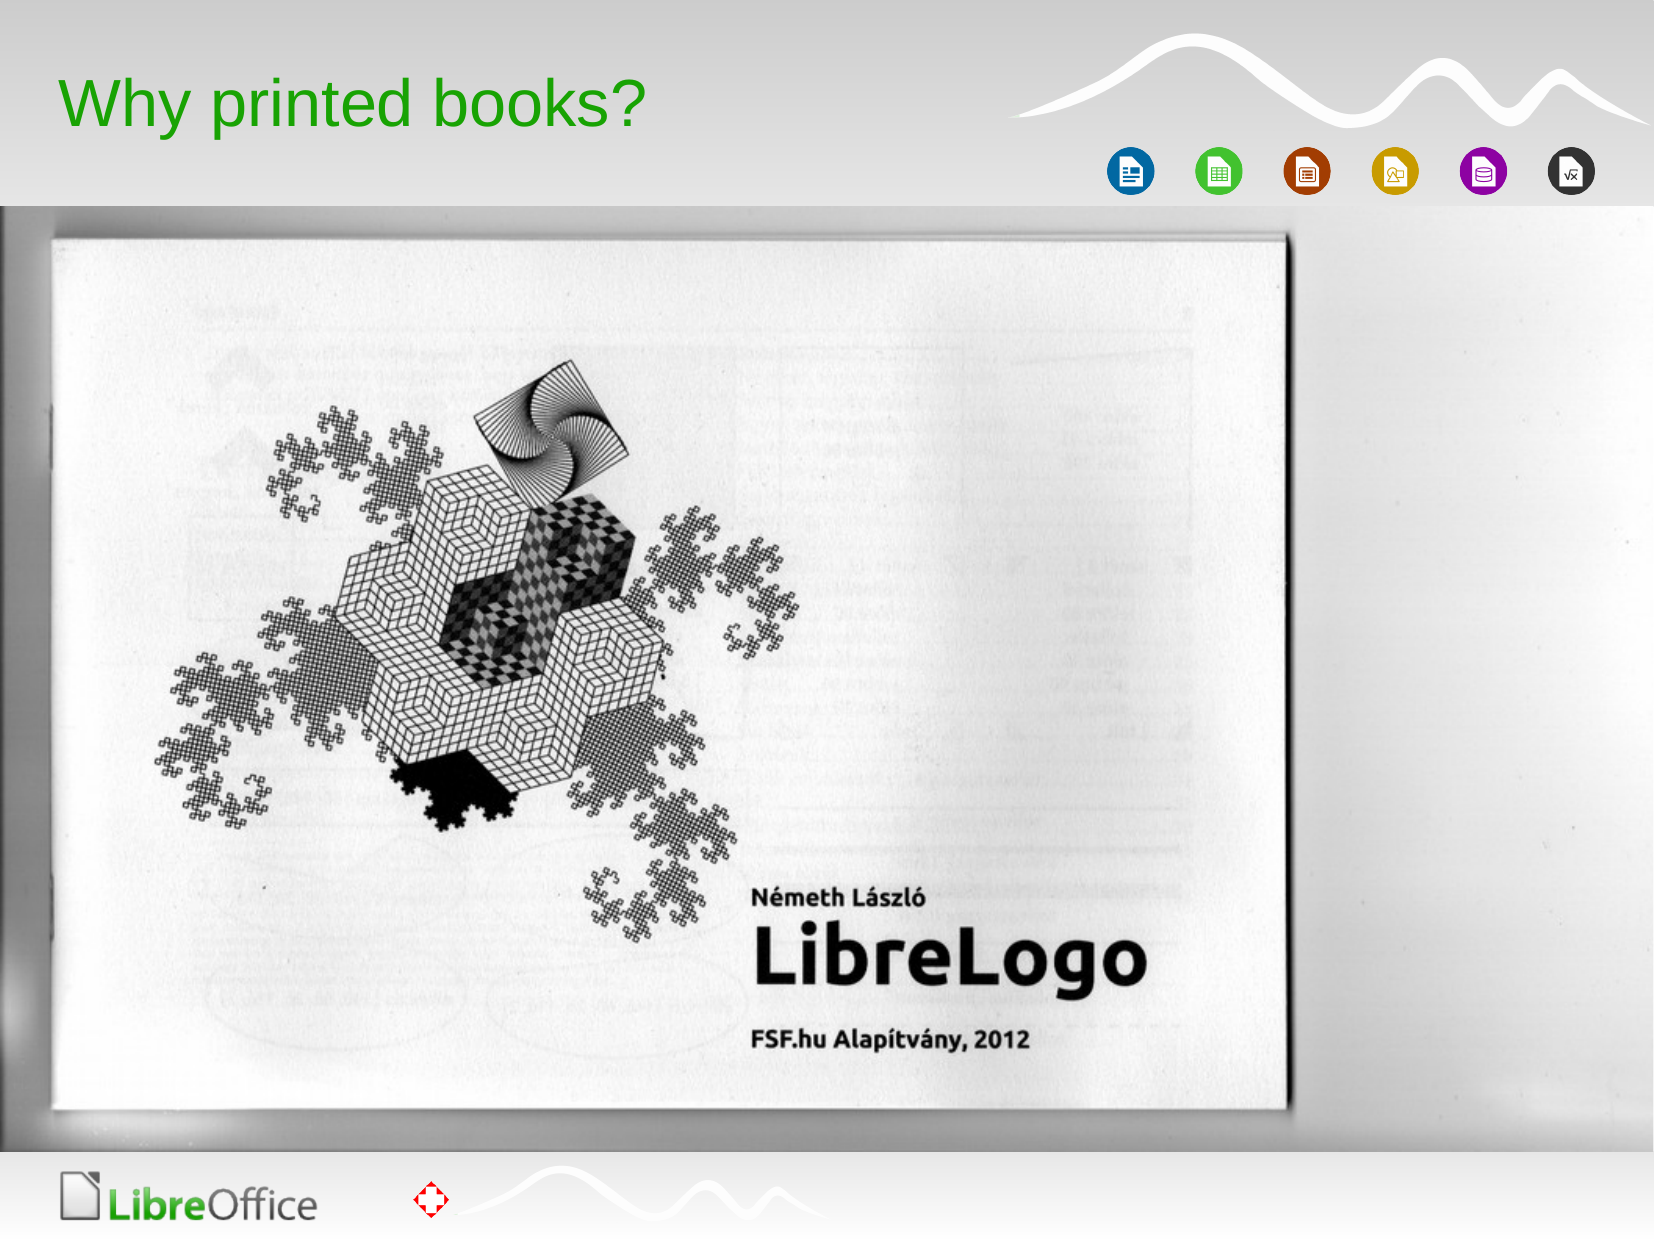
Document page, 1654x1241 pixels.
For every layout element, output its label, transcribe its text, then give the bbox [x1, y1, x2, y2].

picture [413, 1163, 833, 1223]
picture [0, 206, 1654, 1240]
title Why printed books? [59, 29, 1034, 178]
picture [1107, 147, 1595, 195]
picture [1034, 29, 1654, 131]
